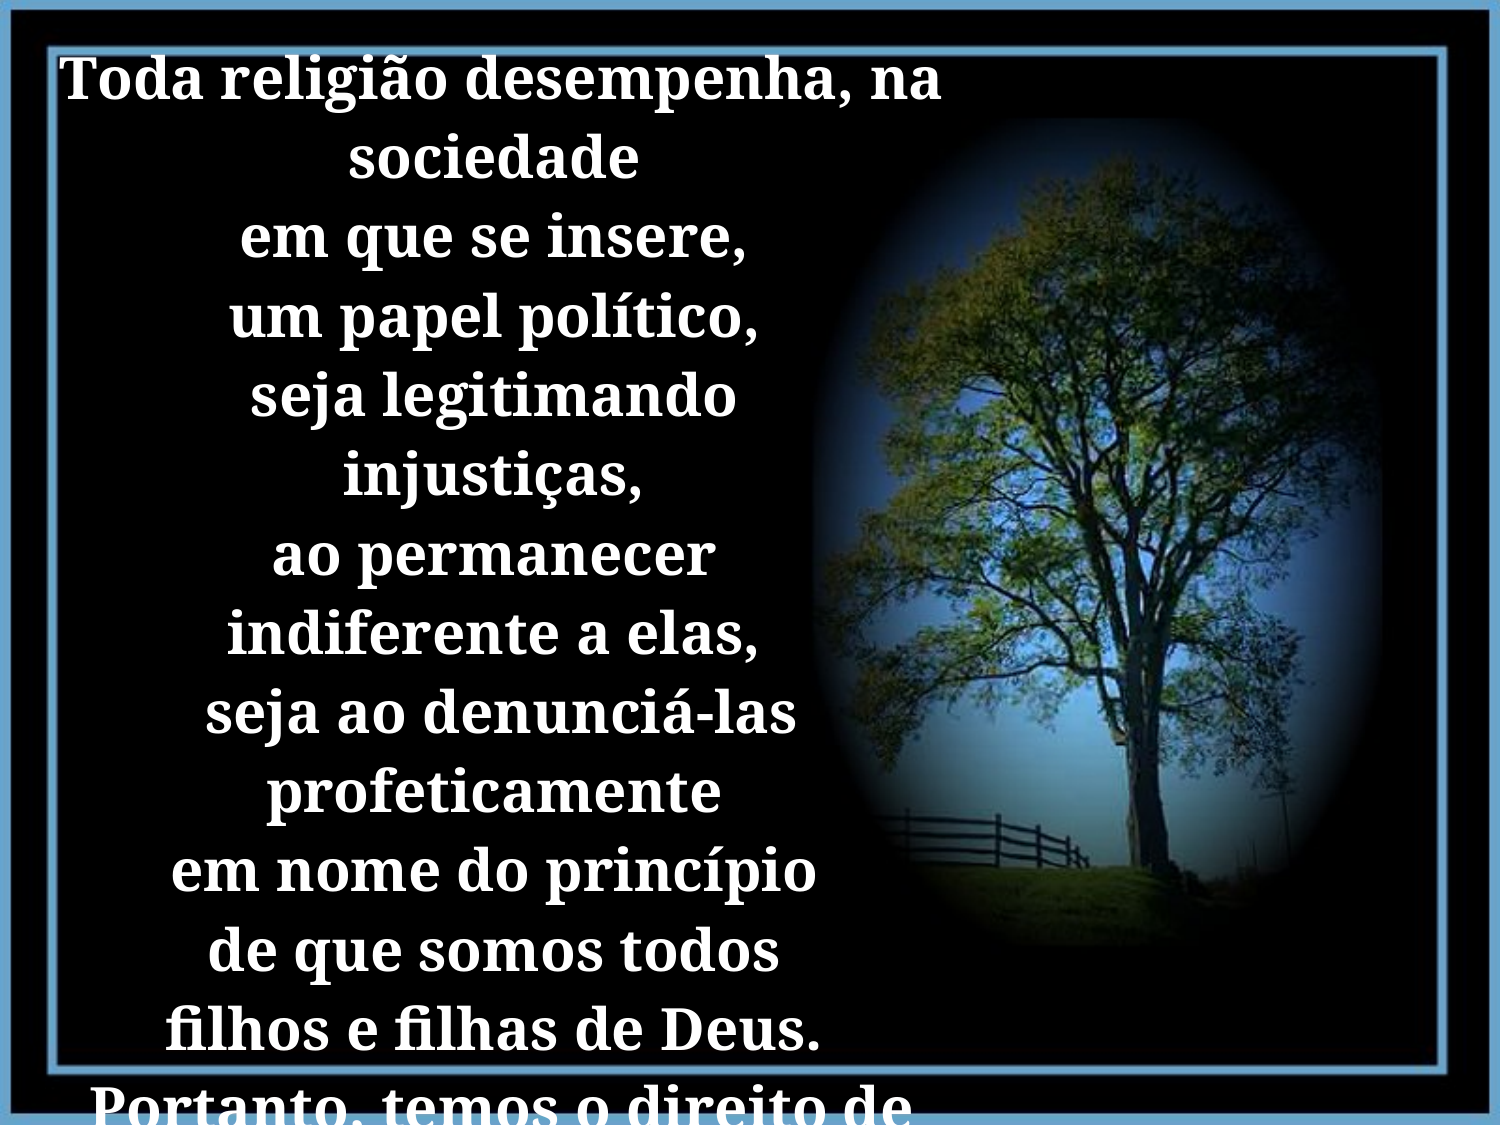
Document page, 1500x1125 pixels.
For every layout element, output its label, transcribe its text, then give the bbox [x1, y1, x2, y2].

text_box Toda religião desempenha, na sociedade em que se insere, um papel político, seja legitimando injustiças, ao permanecer indiferente a elas, seja ao denunciá-las profeticamente em nome do princípio de que somos todos filhos e filhas de Deus. Portanto, temos o direito de fazer da humanidade uma família. [29, 29, 975, 1125]
picture [0, 0, 1500, 1125]
